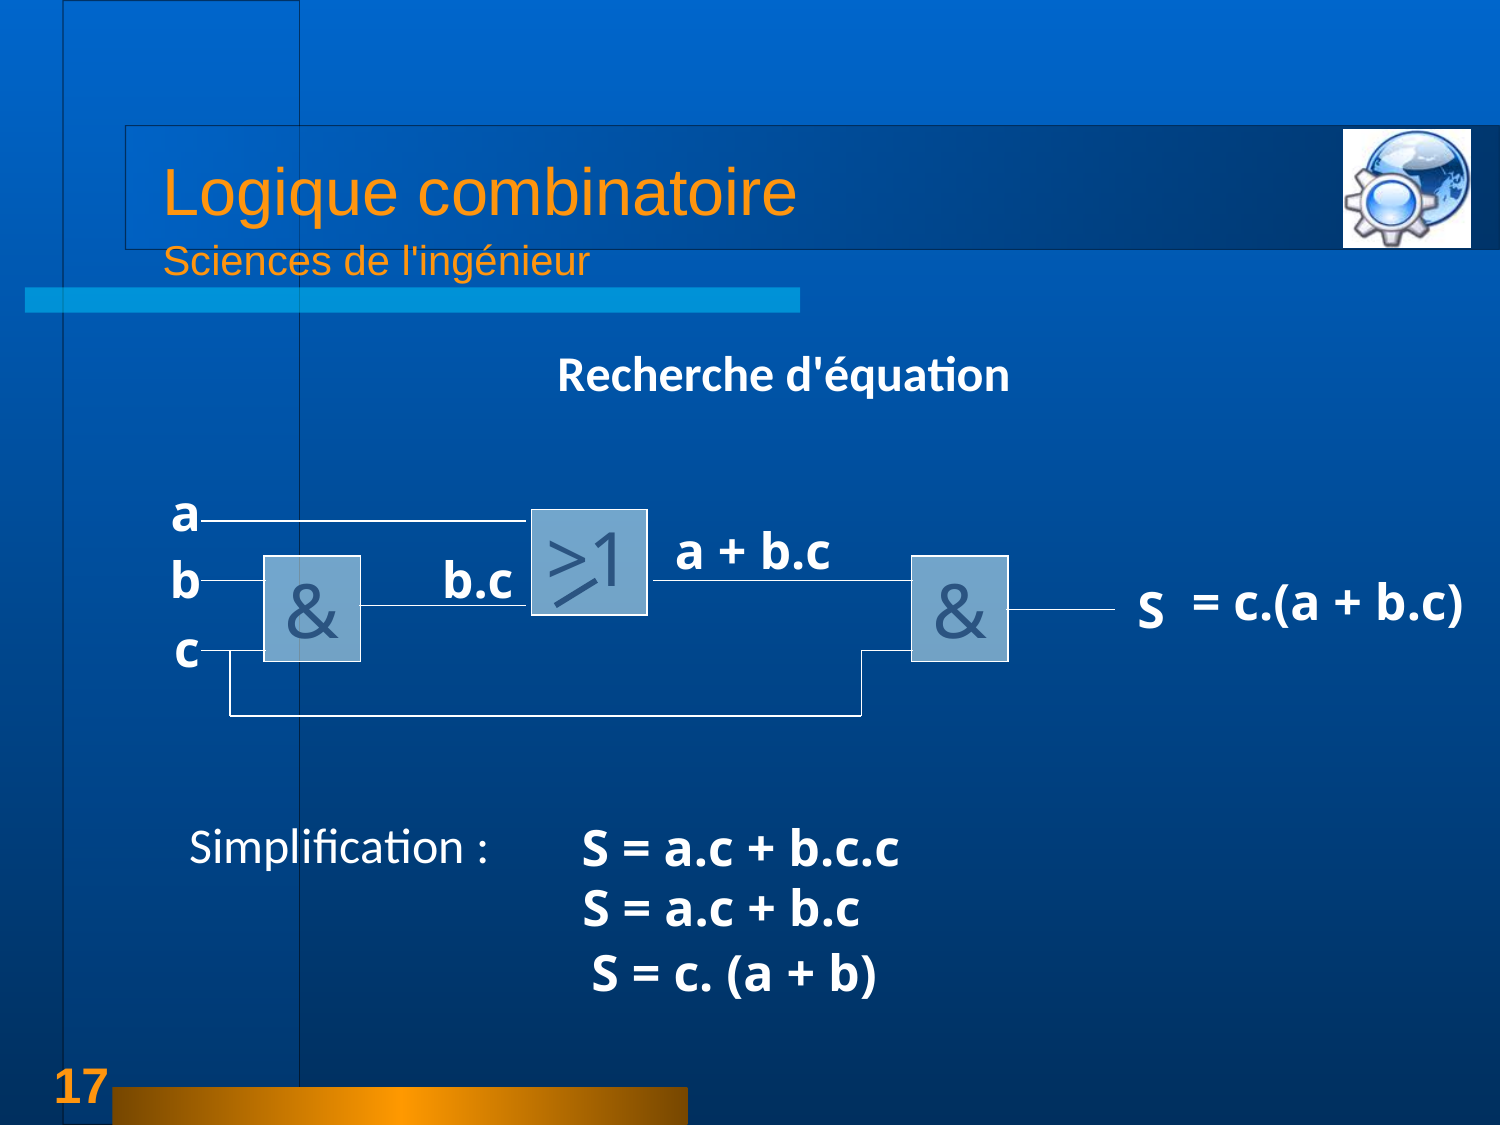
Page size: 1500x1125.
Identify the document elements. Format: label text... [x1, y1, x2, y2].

text_box >1 [531, 509, 648, 615]
text_box Simplification : [157, 805, 505, 882]
text_box & [264, 556, 361, 662]
text_box b.c [409, 540, 529, 617]
picture [1343, 129, 1471, 248]
text_box S = c. (a + b) [559, 933, 892, 1010]
text_box c [141, 609, 215, 686]
text_box a [138, 473, 216, 540]
text_box = c.(a + b.c) [1159, 562, 1479, 639]
text_box & [911, 556, 1008, 662]
text_box b [137, 540, 217, 617]
text_box a + b.c [642, 511, 847, 587]
text_box S = a.c + b.c [550, 868, 876, 944]
text_box S = a.c + b.c.c [549, 808, 916, 885]
text_box Recherche d'équation [525, 333, 1026, 410]
text_box S [1105, 570, 1180, 647]
text_box S [1147, 598, 1159, 610]
